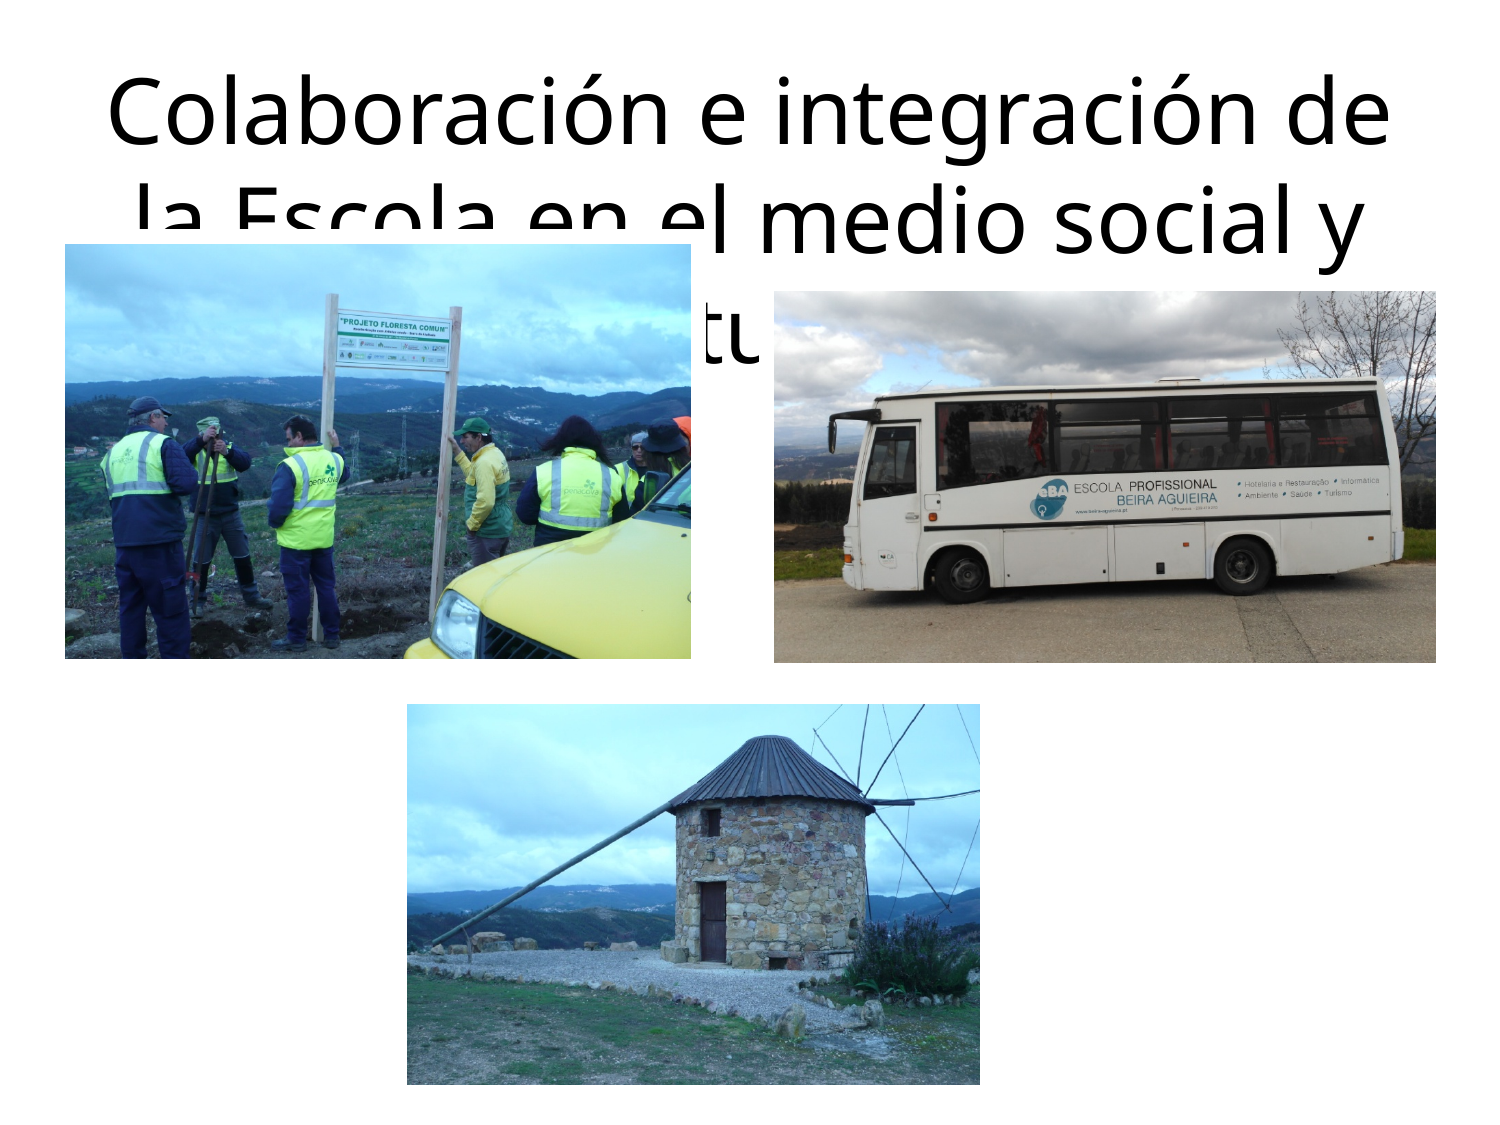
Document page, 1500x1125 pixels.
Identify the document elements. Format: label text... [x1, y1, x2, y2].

picture [64, 243, 691, 660]
picture [773, 290, 1437, 664]
picture [407, 704, 981, 1085]
title Colaboración e integración de la Escola en el medio social y natural [75, 45, 1425, 233]
